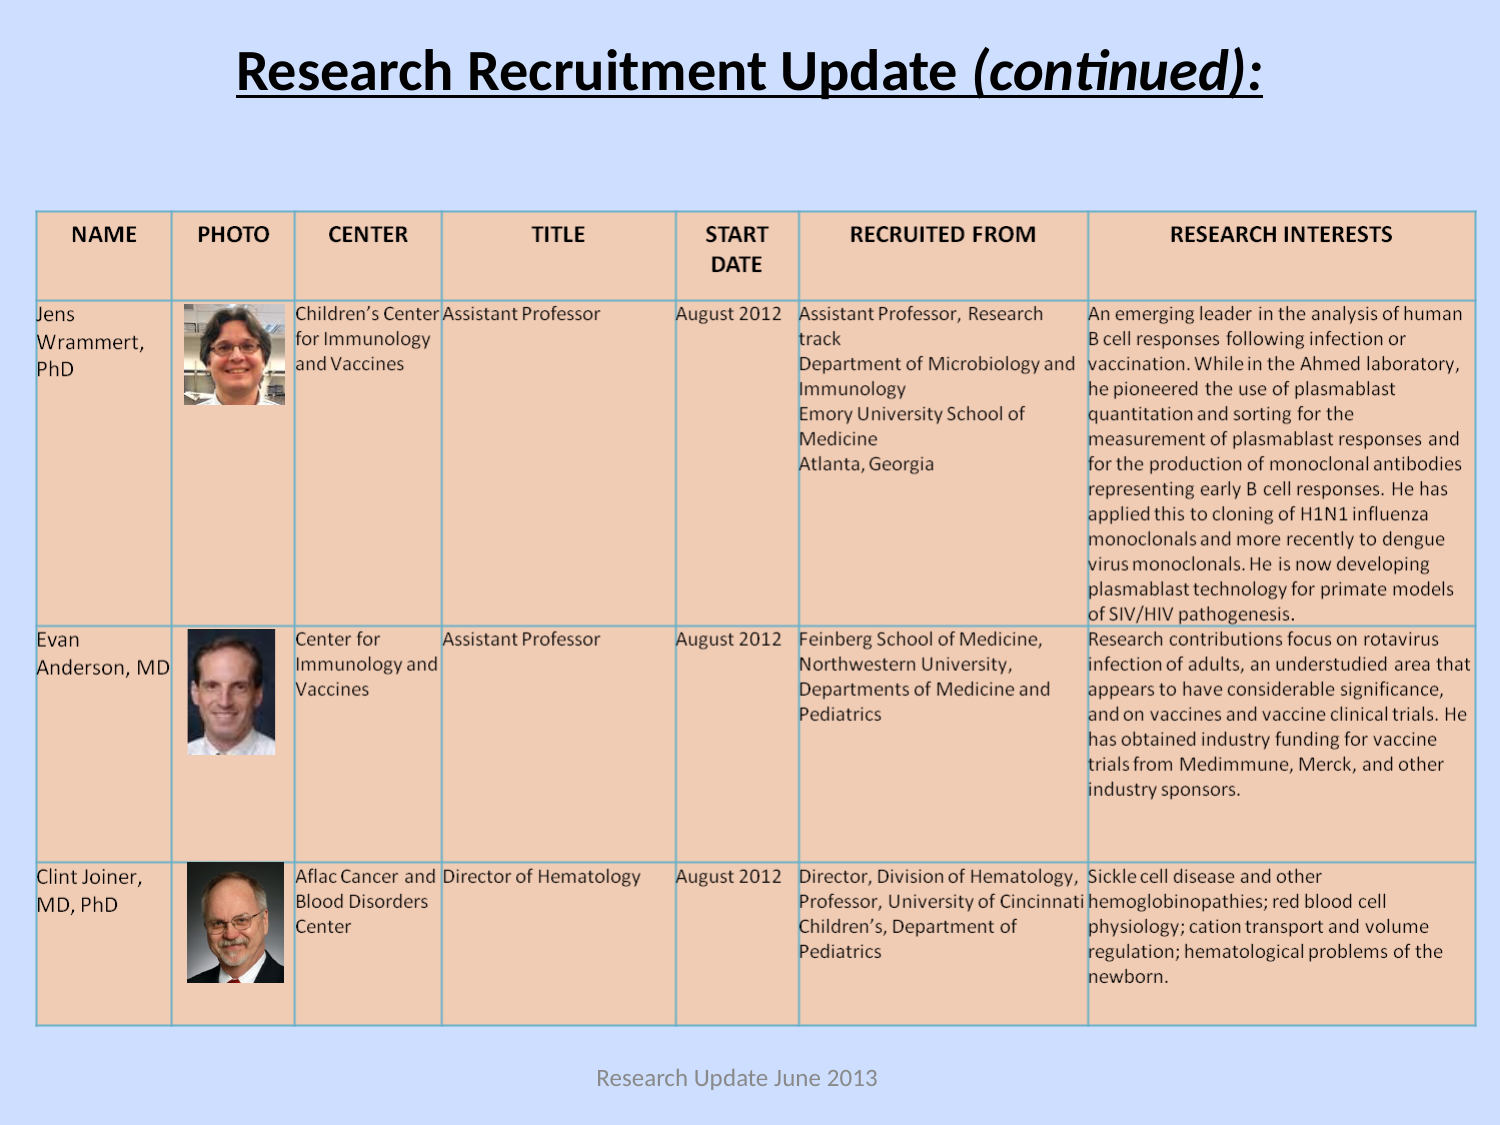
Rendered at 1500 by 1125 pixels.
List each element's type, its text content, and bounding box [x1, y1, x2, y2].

text_box Research Recruitment Update (continued): [50, 24, 1463, 113]
text_box Research Update June 2013 [500, 1050, 976, 1103]
picture [22, 201, 1489, 1038]
